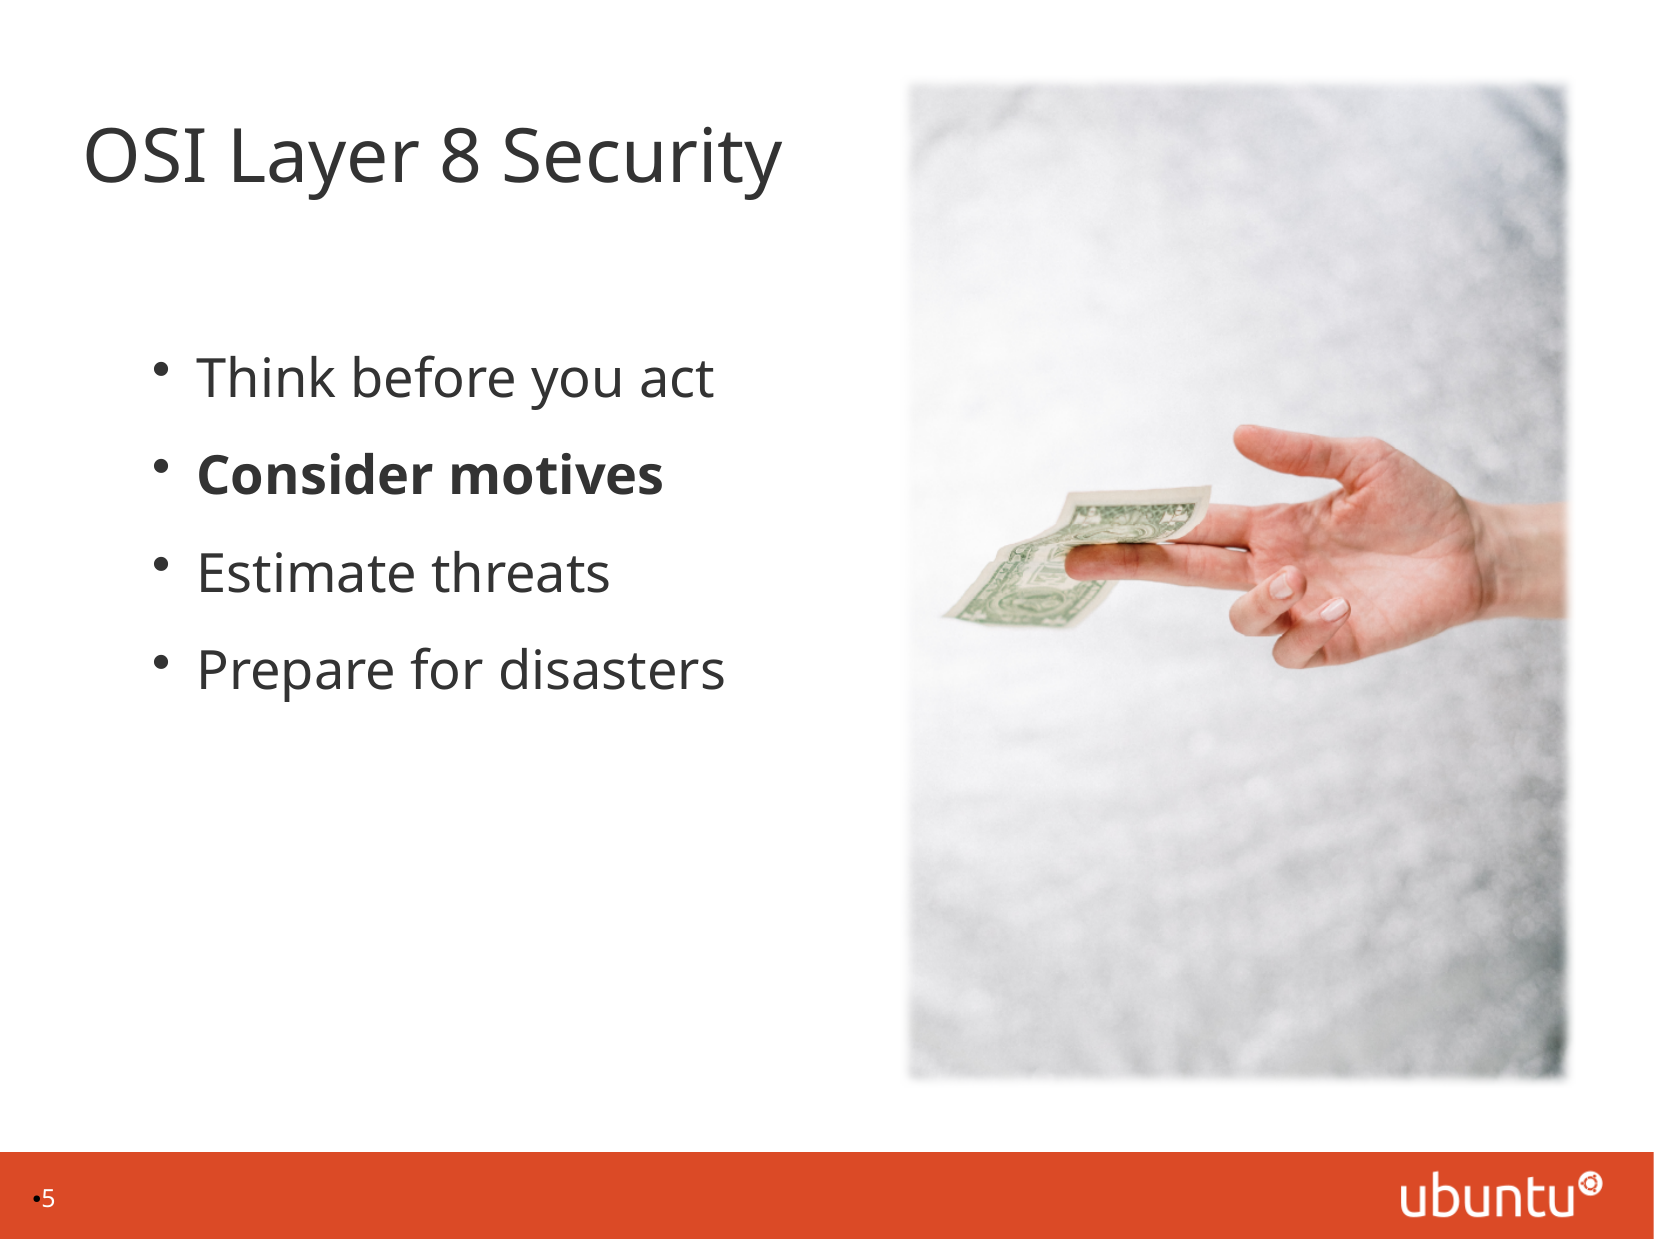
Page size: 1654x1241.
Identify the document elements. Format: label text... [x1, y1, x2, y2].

list Think before you act Consider motives Estimate threats Prepare for disasters [87, 301, 900, 1022]
title OSI Layer 8 Security [82, 49, 1571, 257]
picture [0, 1152, 1654, 1239]
picture [900, 75, 1576, 1088]
